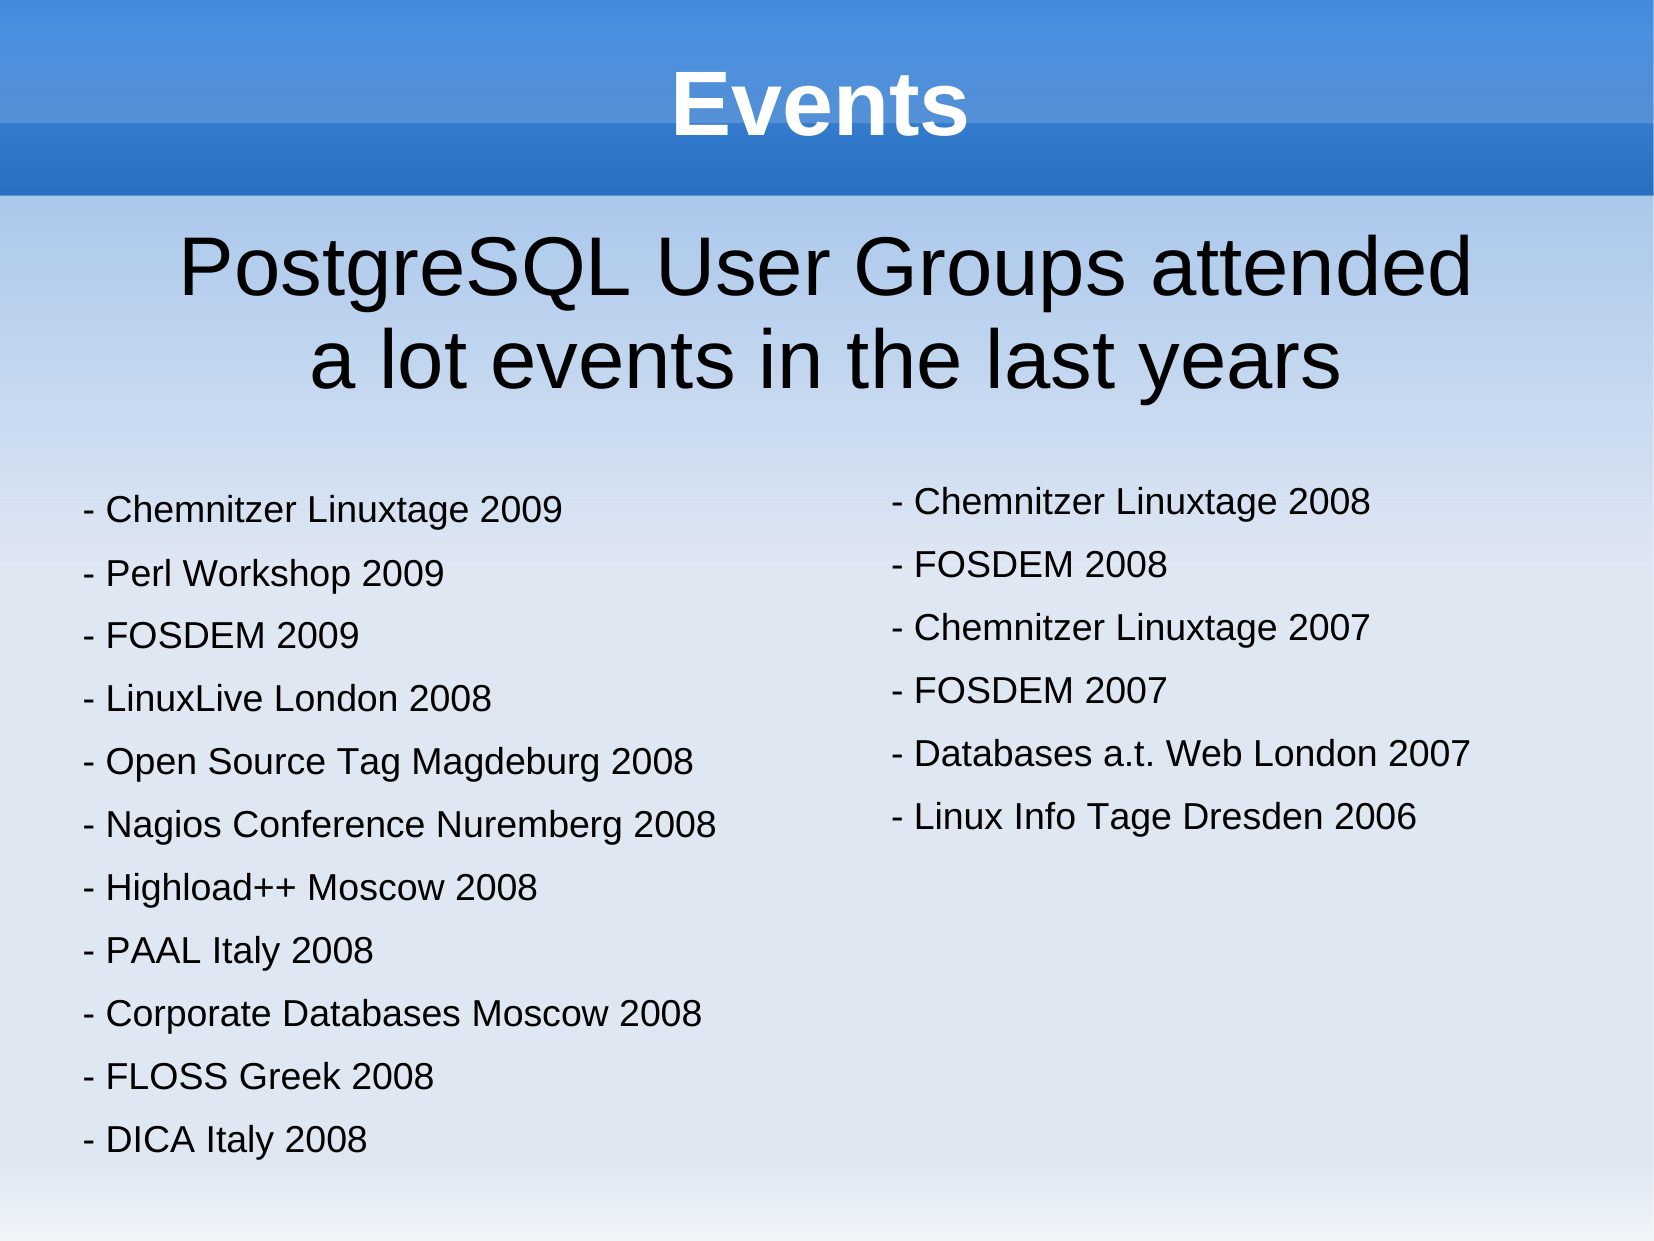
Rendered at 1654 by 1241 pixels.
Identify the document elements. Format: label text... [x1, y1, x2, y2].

picture [0, 0, 1654, 1241]
title Events [76, 7, 1565, 200]
text_box - Chemnitzer Linuxtage 2008 - FOSDEM 2008 - Chemnitzer Linuxtage 2007 - FOSDEM 2007 - Databases a.t. Web London 2007 - Linux Info Tage Dresden 2006 [876, 452, 1487, 887]
text_box PostgreSQL User Groups attended a lot events in the last years [163, 212, 1490, 414]
text_box - Chemnitzer Linuxtage 2009 - Perl Workshop 2009 - FOSDEM 2009 - LinuxLive London 2008 - Open Source Tag Magdeburg 2008 - Nagios Conference Nuremberg 2008 - Highload++ Moscow 2008 - PAAL Italy 2008 - Corporate Databases Moscow 2008 - FLOSS Greek 2008 - DICA Italy 2008 [67, 460, 857, 1147]
